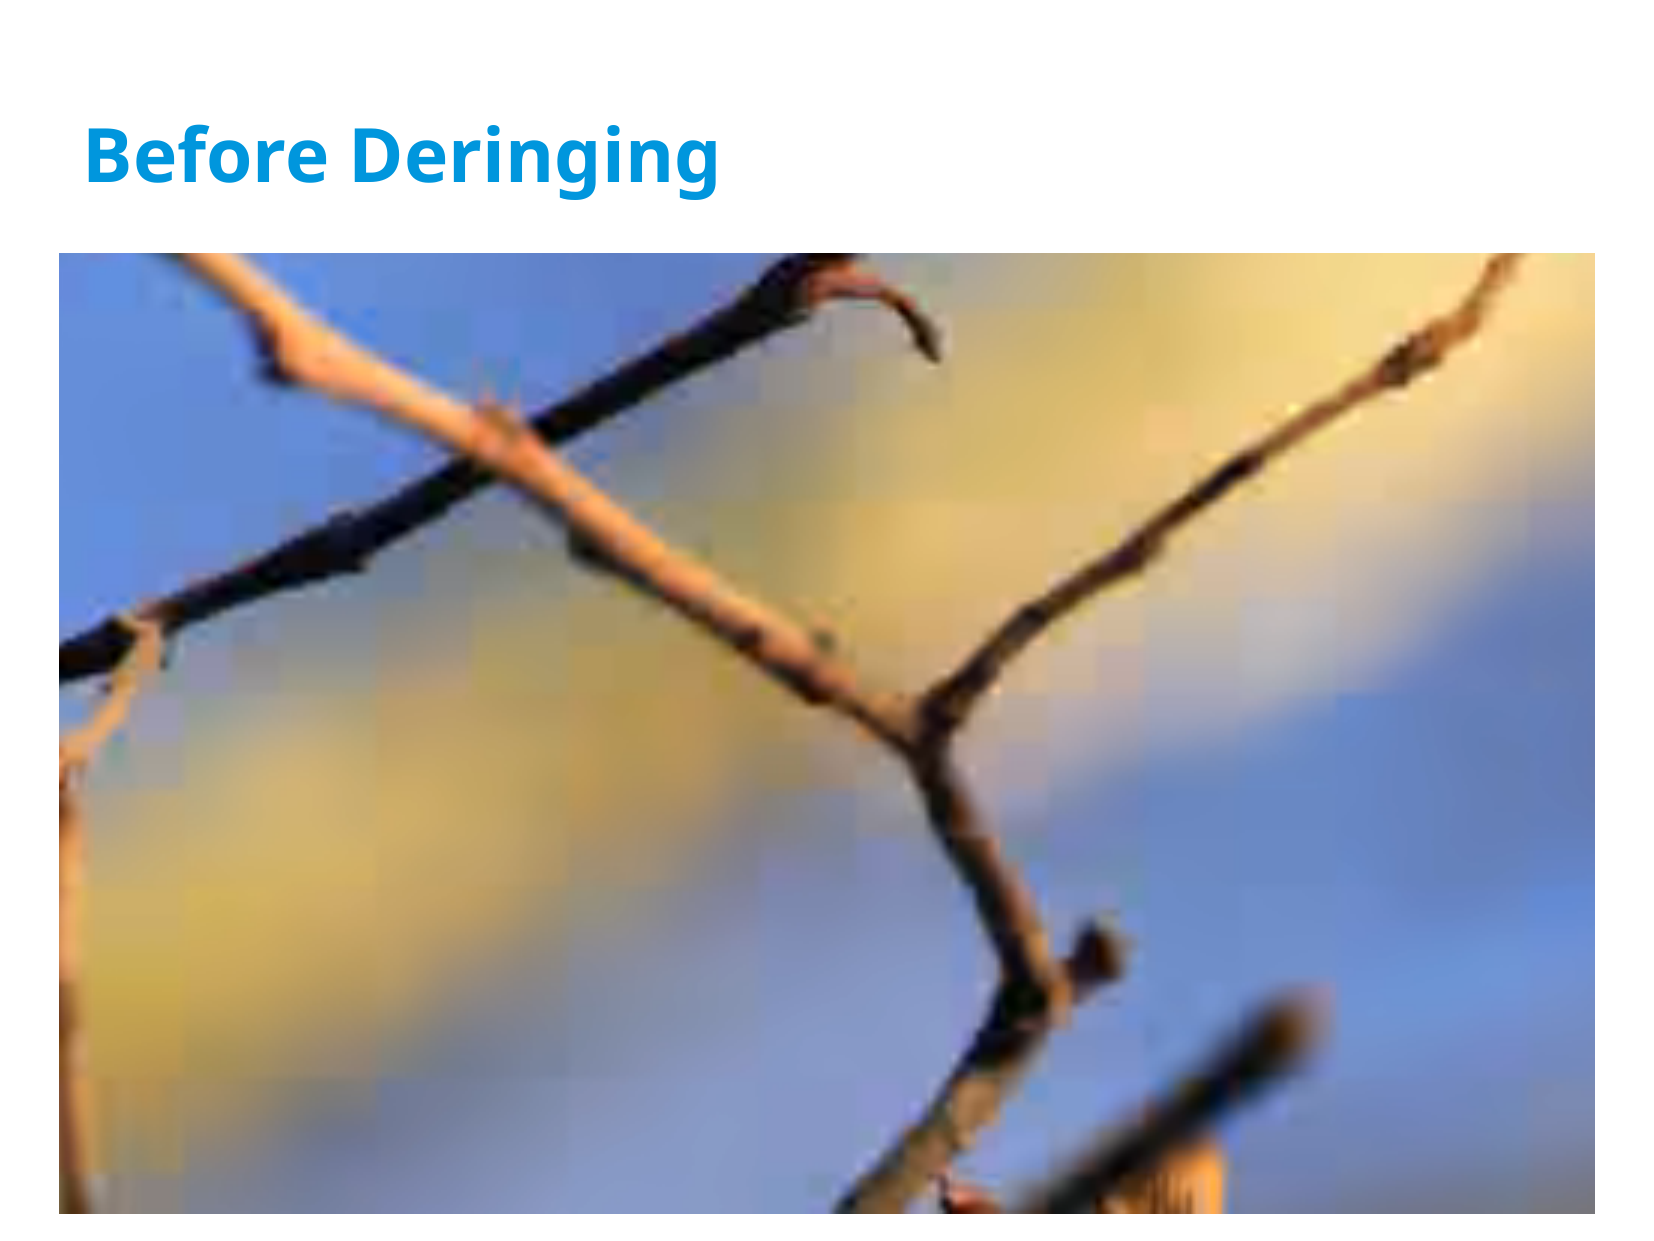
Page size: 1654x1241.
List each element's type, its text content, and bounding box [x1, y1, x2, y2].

title Before Deringing [82, 49, 1571, 253]
picture [59, 253, 1595, 1214]
